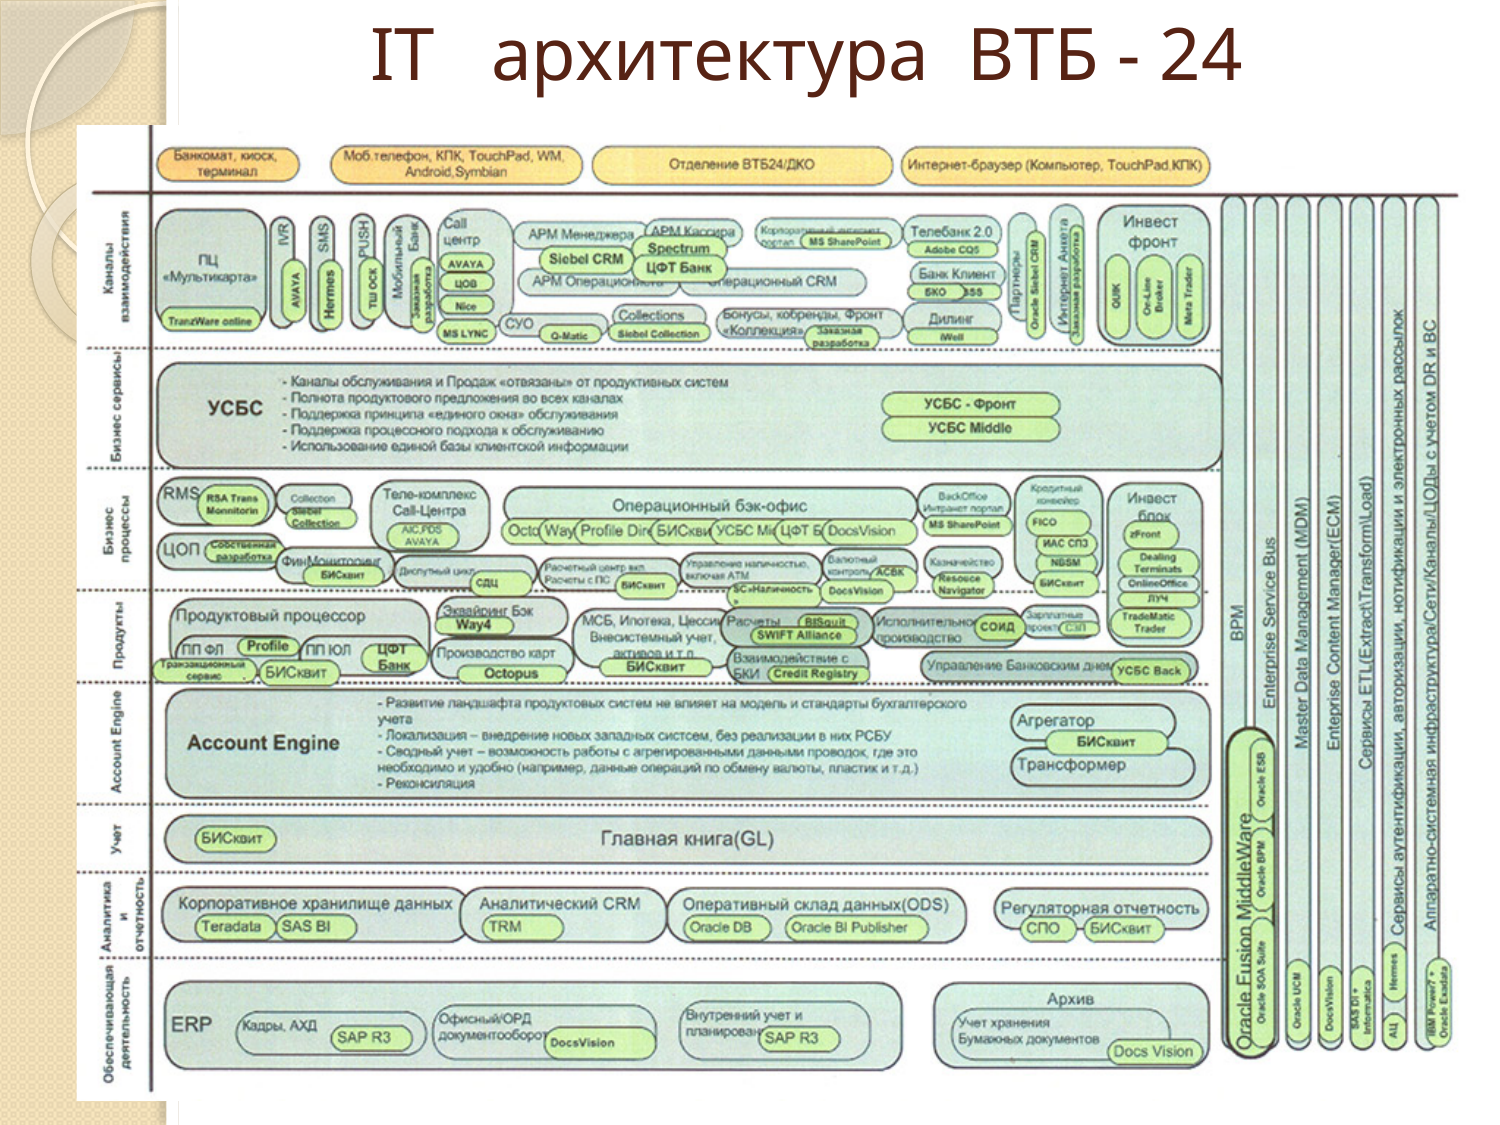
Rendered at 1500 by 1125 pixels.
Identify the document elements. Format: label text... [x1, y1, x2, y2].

picture [0, 14, 1466, 1125]
picture [136, 0, 147, 4]
title IT архитектура ВТБ - 24 [147, 0, 1466, 102]
